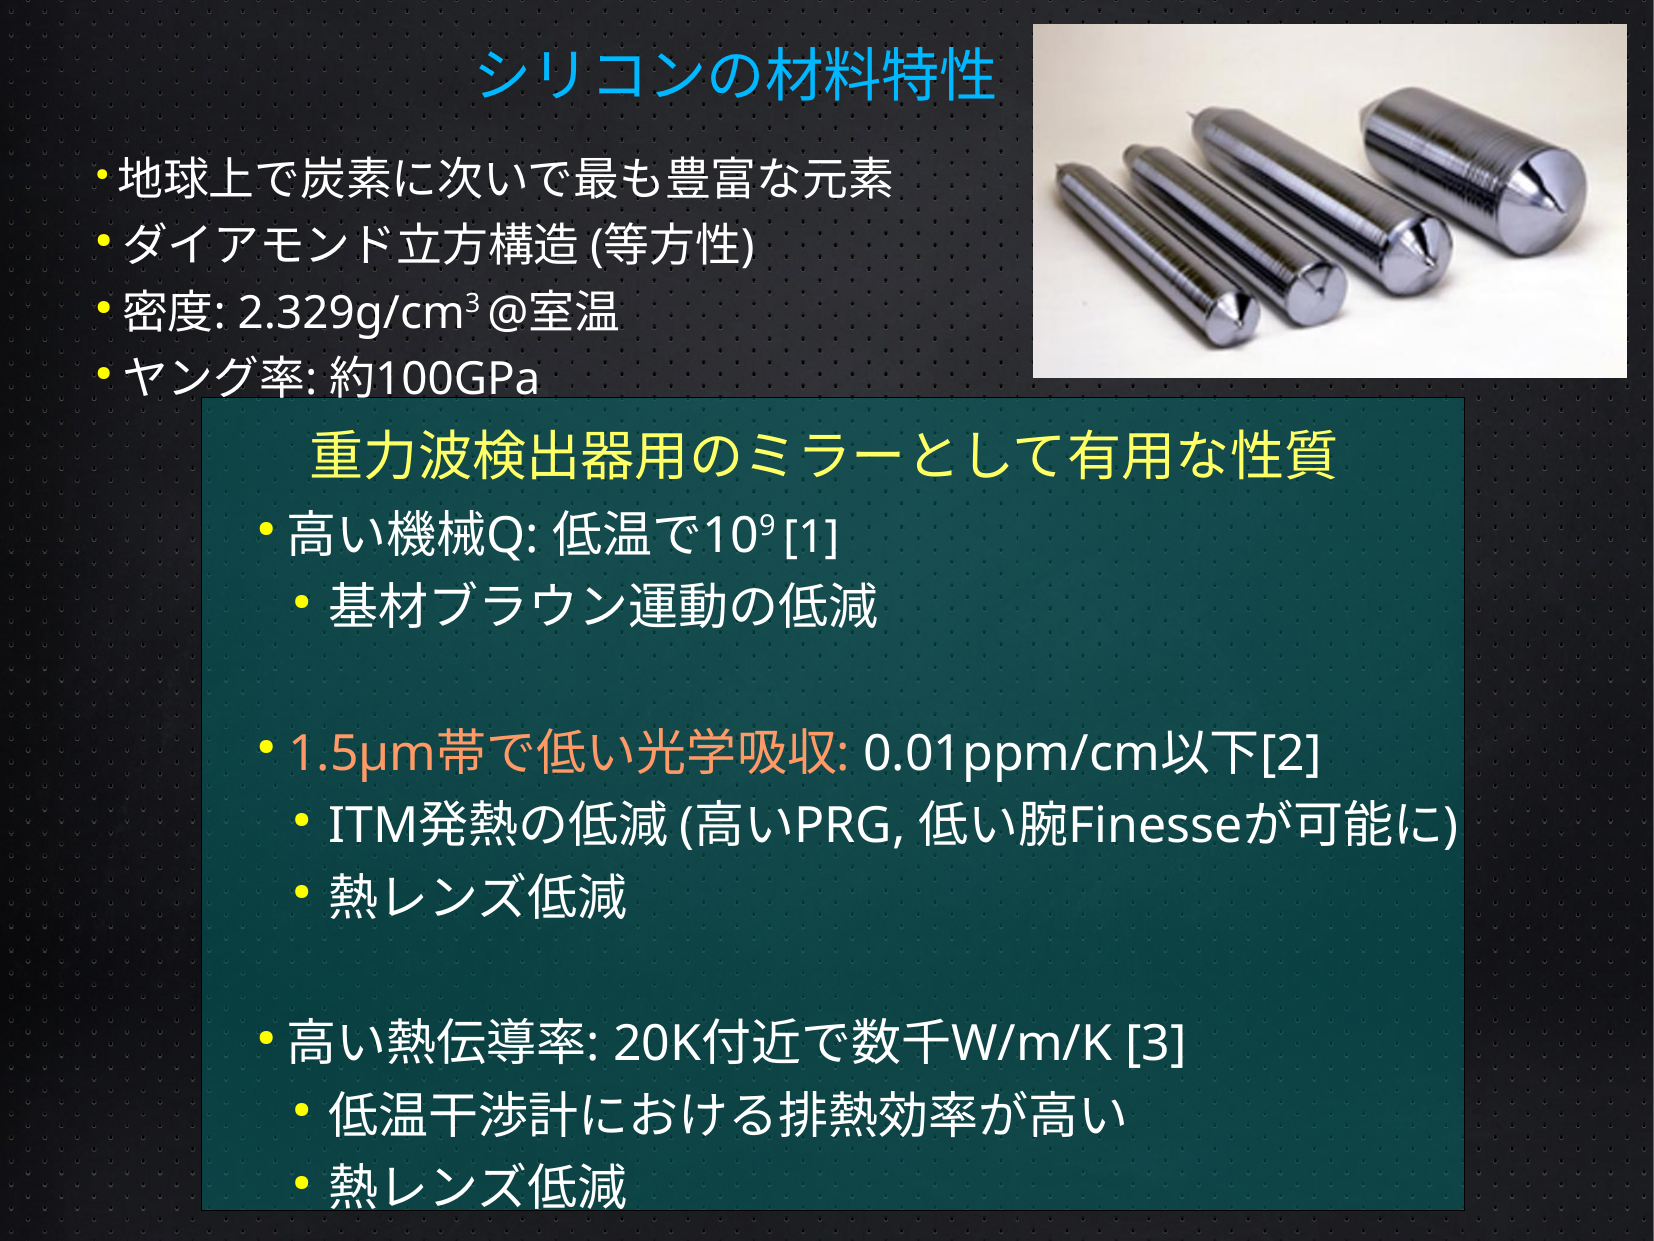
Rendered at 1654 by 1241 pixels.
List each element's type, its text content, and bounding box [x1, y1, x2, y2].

text_box シリコンの材料特性 [458, 21, 973, 95]
picture [0, 0, 1654, 1241]
text_box 地球上で炭素に次いで最も豊富な元素 ダイアモンド立方構造 (等方性) 密度: 2.329g/cm3 @室温 ヤング率: 約100GPa [80, 134, 900, 333]
text_box 高い機械Q: 低温で109 [1] 基材ブラウン運動の低減 1.5μm帯で低い光学吸収: 0.01ppm/cm以下[2] ITM発熱の低減 (高いPRG, 低い腕Finesseが可能に) 熱レンズ低減 高い熱伝導率: 20K付近で数千W/m/K [3] 低温干渉計における排熱効率が高い 熱レンズ低減 熱膨張率のゼロ点: 120Kと18K付近 [4] Thermoelastic Noise低減 [242, 486, 1440, 1152]
text_box 重力波検出器用のミラーとして有用な性質 [294, 405, 1289, 475]
text_box [201, 397, 1465, 1211]
